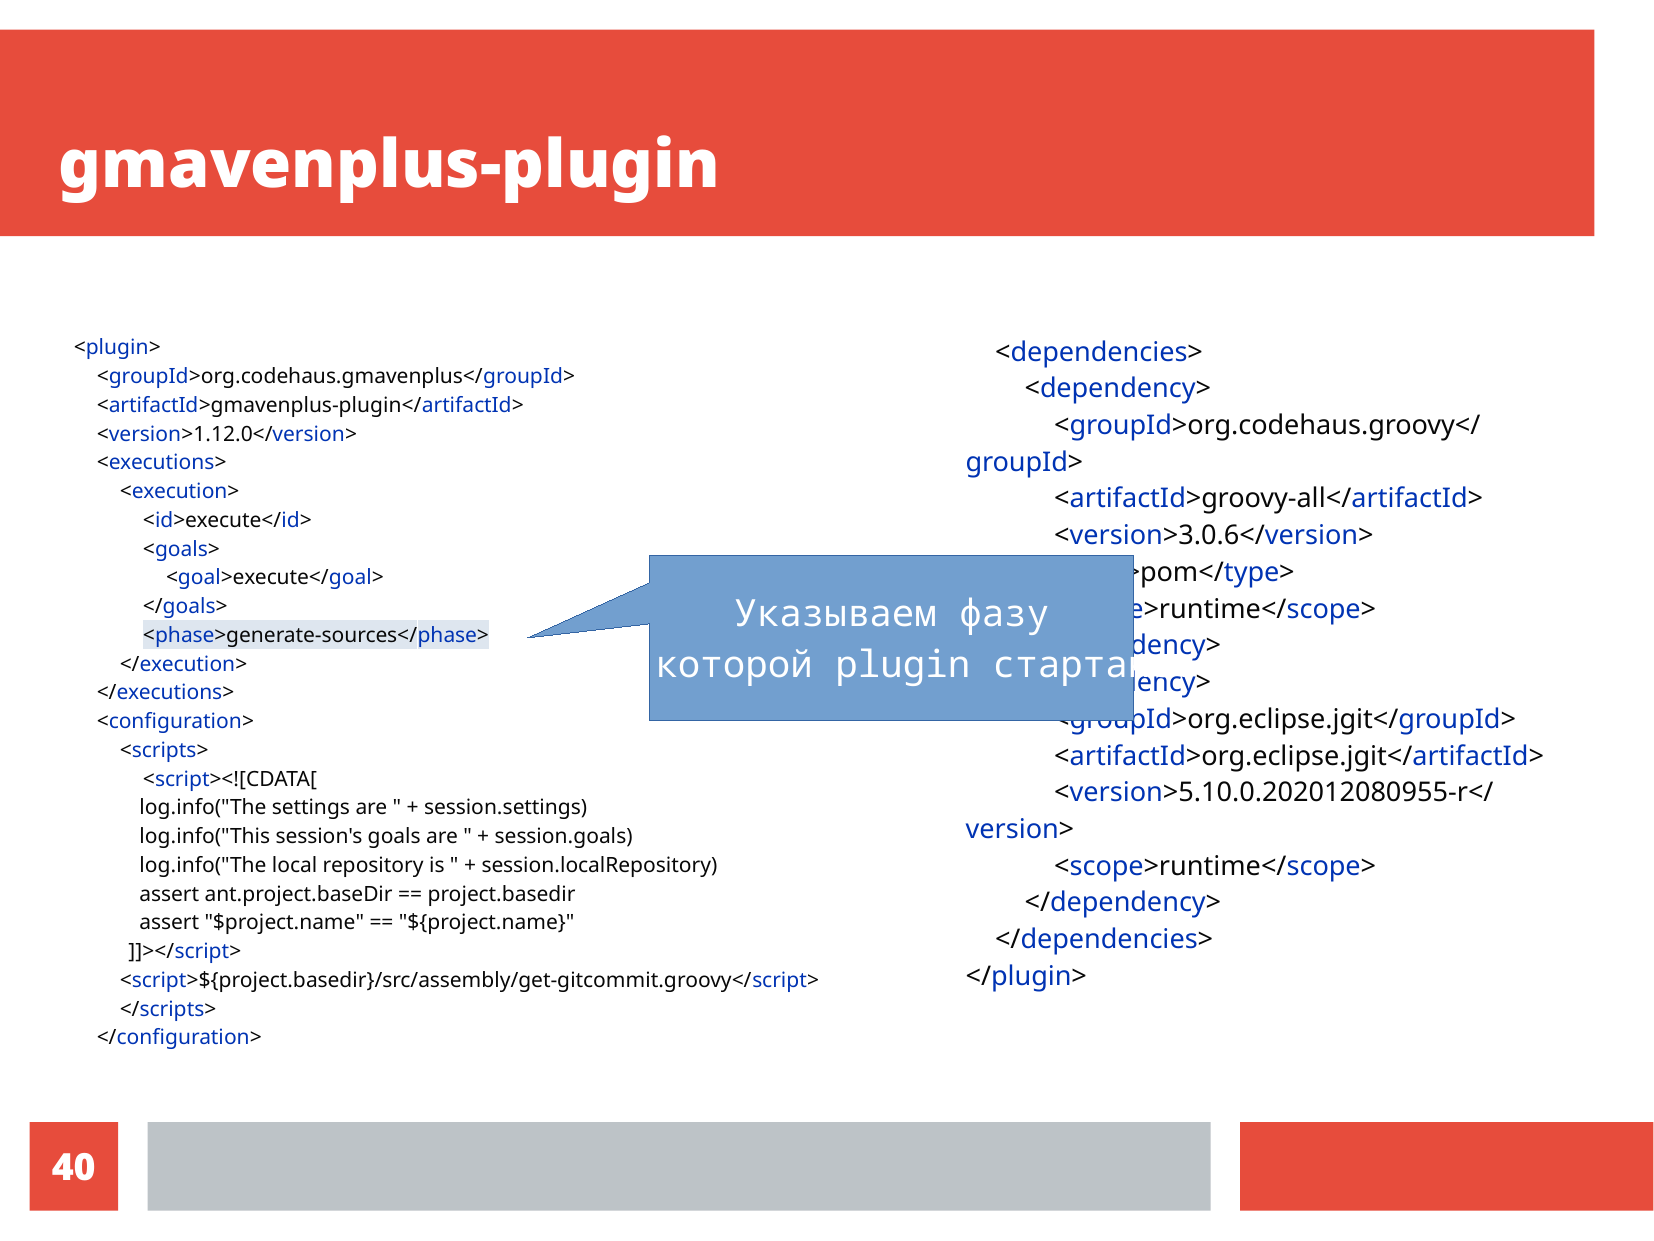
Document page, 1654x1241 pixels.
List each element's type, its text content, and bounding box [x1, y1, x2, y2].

text_box <plugin> <groupId>org.codehaus.gmavenplus</groupId> <artifactId>gmavenplus-plugin</artifactId> <version>1.12.0</version> <executions> <execution> <id>execute</id> <goals> <goal>execute</goal> </goals> <phase>generate-sources</phase> </execution> </executions> <configuration> <scripts> <script><![CDATA[ log.info("The settings are " + session.settings) log.info("This session's goals are " + session.goals) log.info("The local repository is " + session.localRepository) assert ant.project.baseDir == project.basedir assert "$project.name" == "${project.name}" ]]></script> <script>${project.basedir}/src/assembly/get-gitcommit.groovy</script> </scripts> </configuration> [59, 324, 950, 1093]
text_box <dependencies> <dependency> <groupId>org.codehaus.groovy</groupId> <artifactId>groovy-all</artifactId> <version>3.0.6</version> <type>pom</type> <scope>runtime</scope> </dependency> <dependency> <groupId>org.eclipse.jgit</groupId> <artifactId>org.eclipse.jgit</artifactId> <version>5.10.0.202012080955-r</version> <scope>runtime</scope> </dependency> </dependencies> </plugin> [950, 324, 1589, 1093]
title gmavenplus-plugin [59, 59, 1595, 207]
text_box Указываем фазу На которой plugin стартанет [527, 555, 1134, 721]
